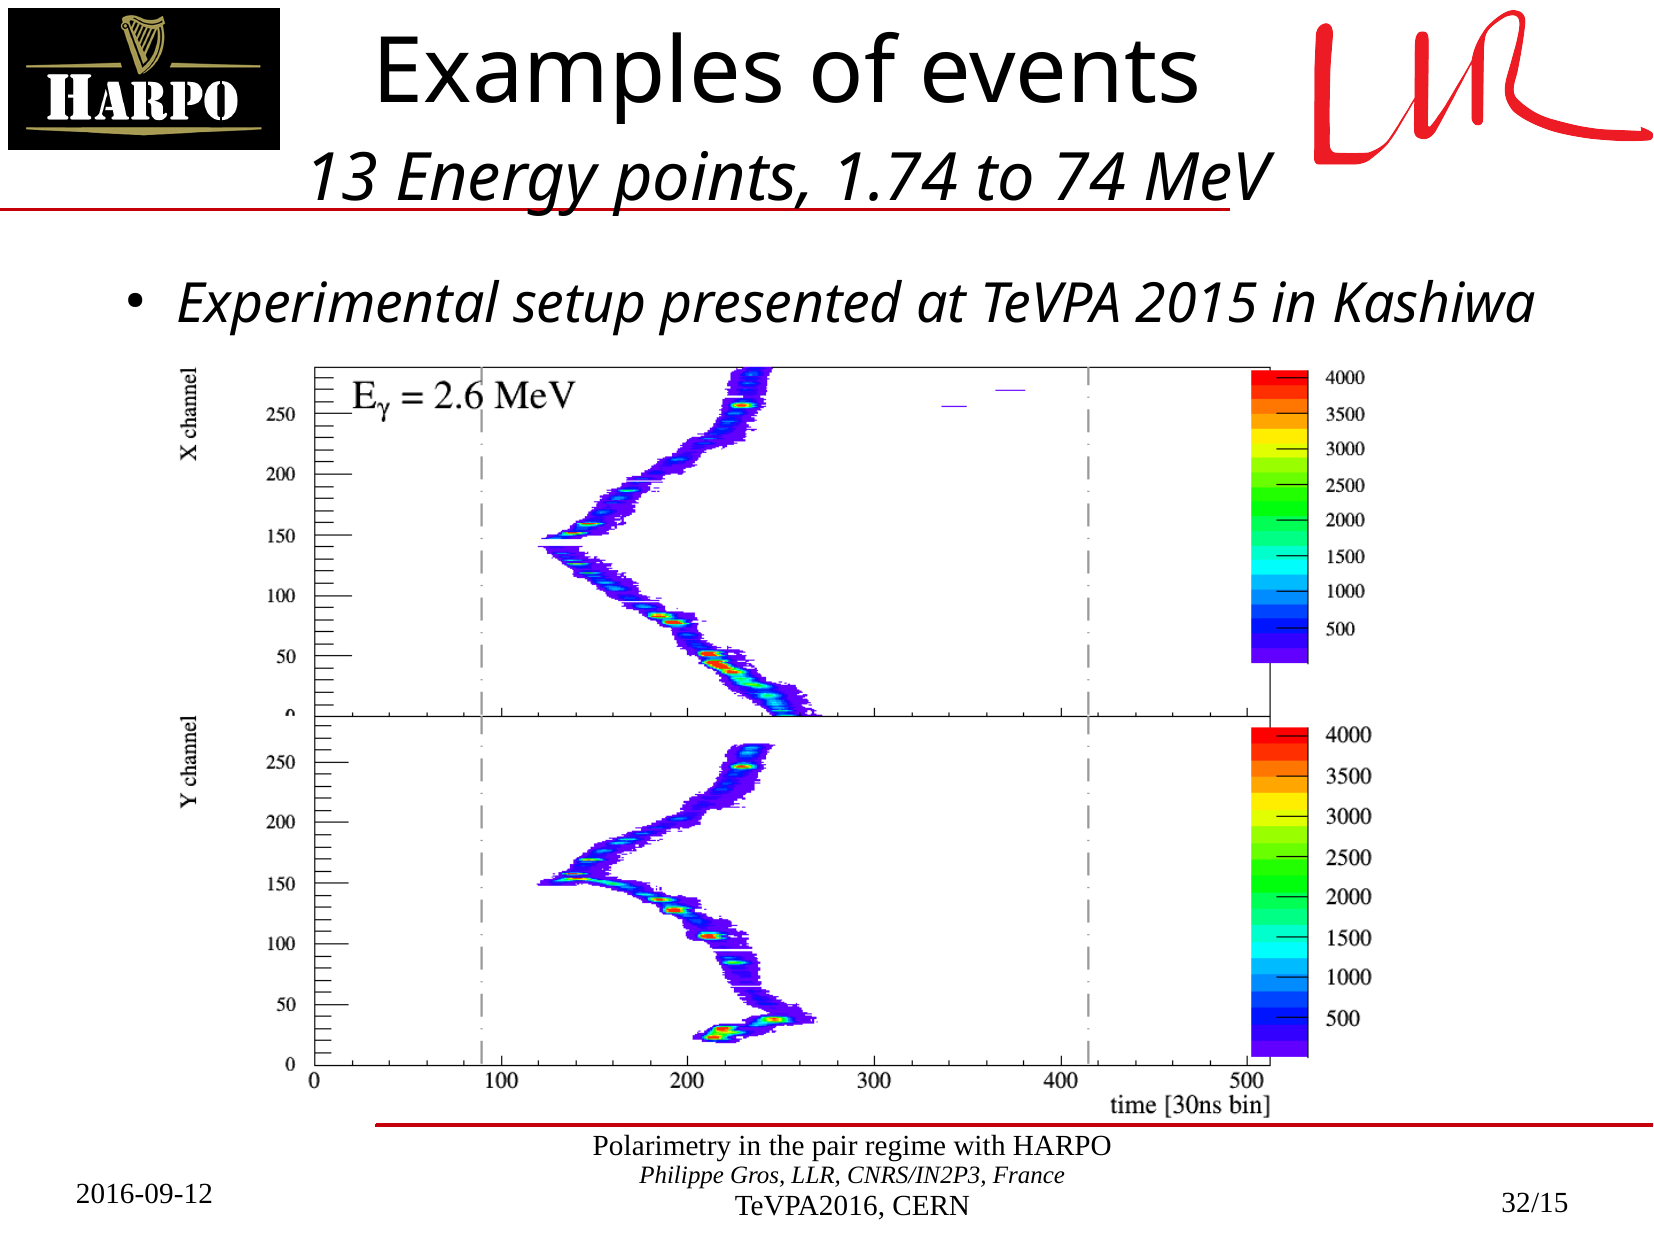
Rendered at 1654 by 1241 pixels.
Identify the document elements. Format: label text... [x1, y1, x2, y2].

title Examples of events 13 Energy points, 1.74 to 74 MeV [284, 15, 1290, 211]
list Experimental setup presented at TeVPA 2015 in Kashiwa [108, 263, 1597, 359]
picture [8, 8, 280, 150]
picture [164, 360, 1421, 1119]
picture [1314, 10, 1653, 165]
